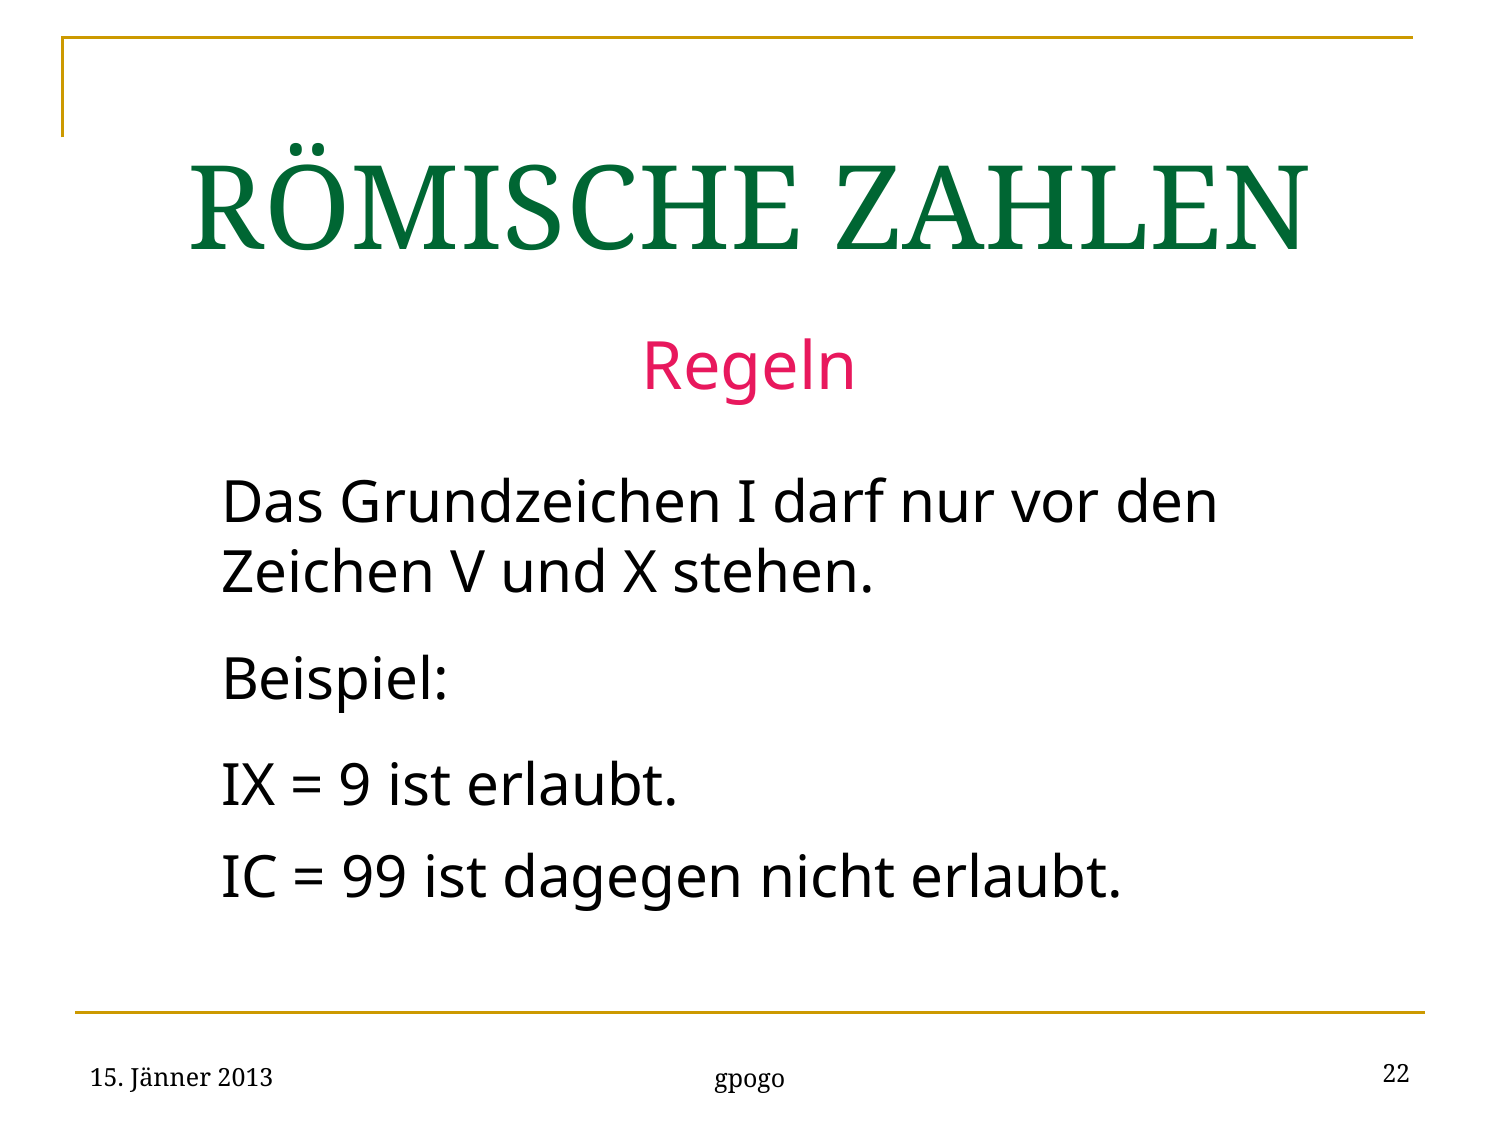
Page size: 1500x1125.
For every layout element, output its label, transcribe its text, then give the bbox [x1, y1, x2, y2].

text_box Regeln [437, 315, 1063, 411]
text_box IC = 99 ist dagegen nicht erlaubt. [206, 831, 1294, 918]
text_box Beispiel: [206, 633, 1294, 719]
text_box 15. Jänner 2013 [74, 1024, 426, 1100]
text_box <Nummer> [1074, 1024, 1426, 1100]
text_box Das Grundzeichen I darf nur vor den Zeichen V und X stehen. [206, 456, 1294, 612]
text_box gpogo [512, 1025, 988, 1101]
text_box IX = 9 ist erlaubt. [206, 739, 1294, 826]
title RÖMISCHE ZAHLEN [141, 82, 1359, 279]
